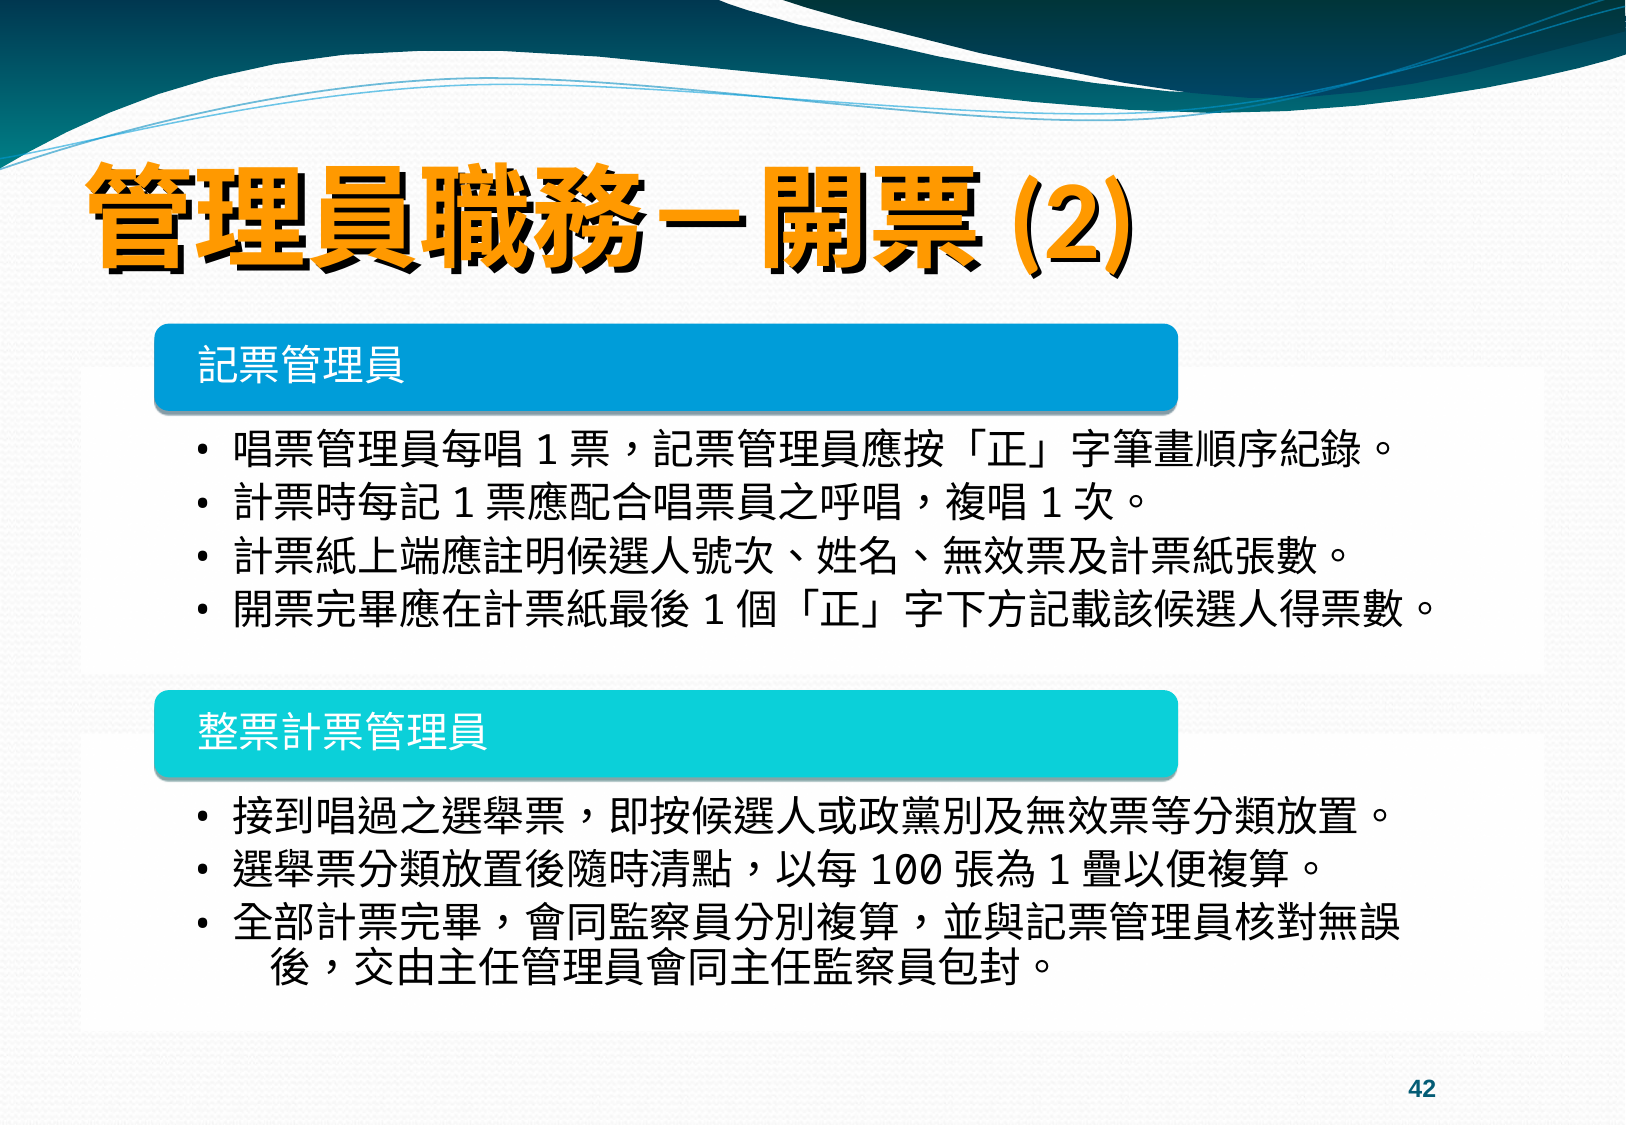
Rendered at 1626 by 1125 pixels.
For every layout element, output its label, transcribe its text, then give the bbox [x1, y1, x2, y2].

text_box 記票管理員 [154, 323, 1179, 411]
text_box 42 [1408, 1042, 1544, 1103]
text_box 接到唱過之選舉票，即按候選人或政黨別及無效票等分類放置。 選舉票分類放置後隨時清點，以每100張為1疊以便複算。 全部計票完畢，會同監察員分別複算，並與記票管理員核對無誤後，交由主任管理員會同主任監察員包封。 [81, 733, 1544, 1032]
title 管理員職務－開票(2) [81, 115, 1544, 304]
text_box 唱票管理員每唱1票，記票管理員應按「正」字筆畫順序紀錄。 計票時每記1票應配合唱票員之呼唱，複唱1次。 計票紙上端應註明候選人號次、姓名、無效票及計票紙張數。 開票完畢應在計票紙最後1個「正」字下方記載該候選人得票數。 [81, 367, 1544, 675]
text_box 整票計票管理員 [154, 690, 1179, 778]
